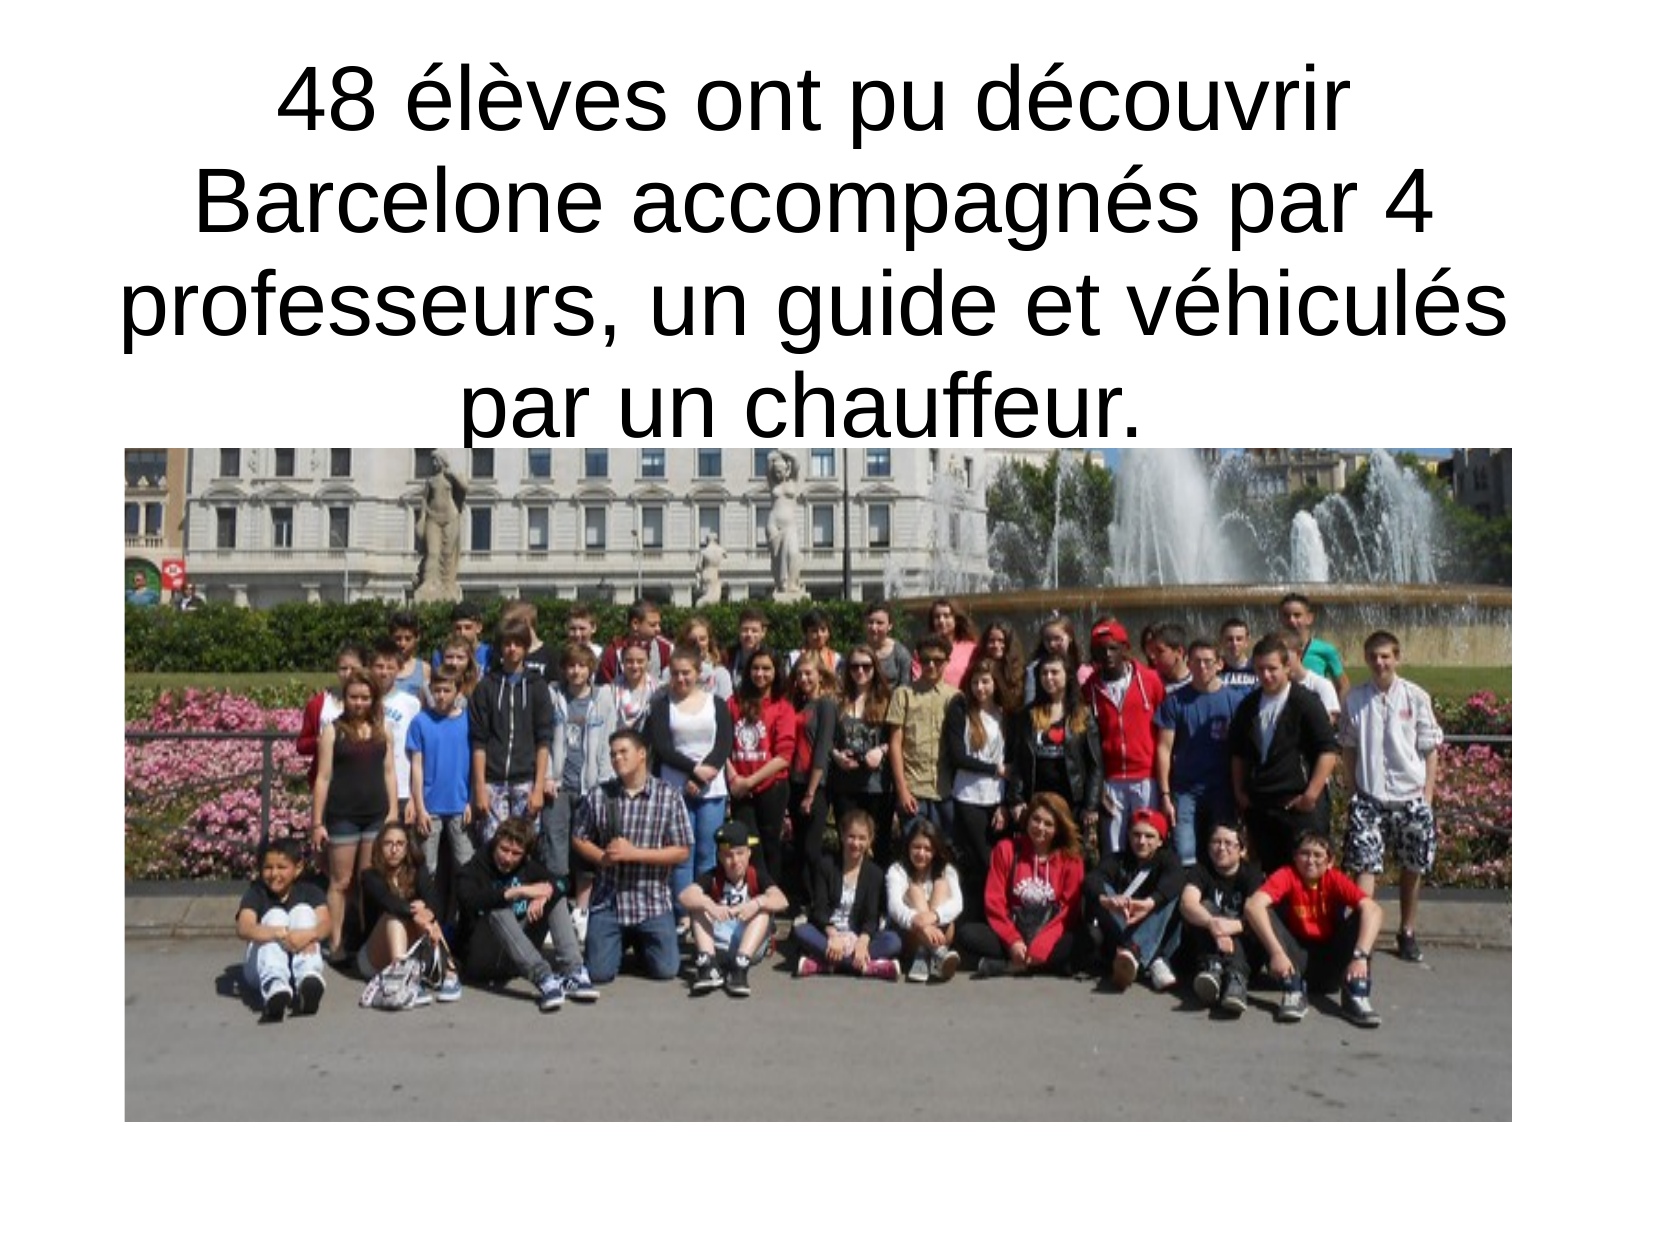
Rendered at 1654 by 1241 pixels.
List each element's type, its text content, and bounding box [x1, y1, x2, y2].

title 48 élèves ont pu découvrir Barcelone accompagnés par 4 professeurs, un guide et véhiculés par un chauffeur. [70, 47, 1559, 458]
picture [124, 448, 1512, 1122]
